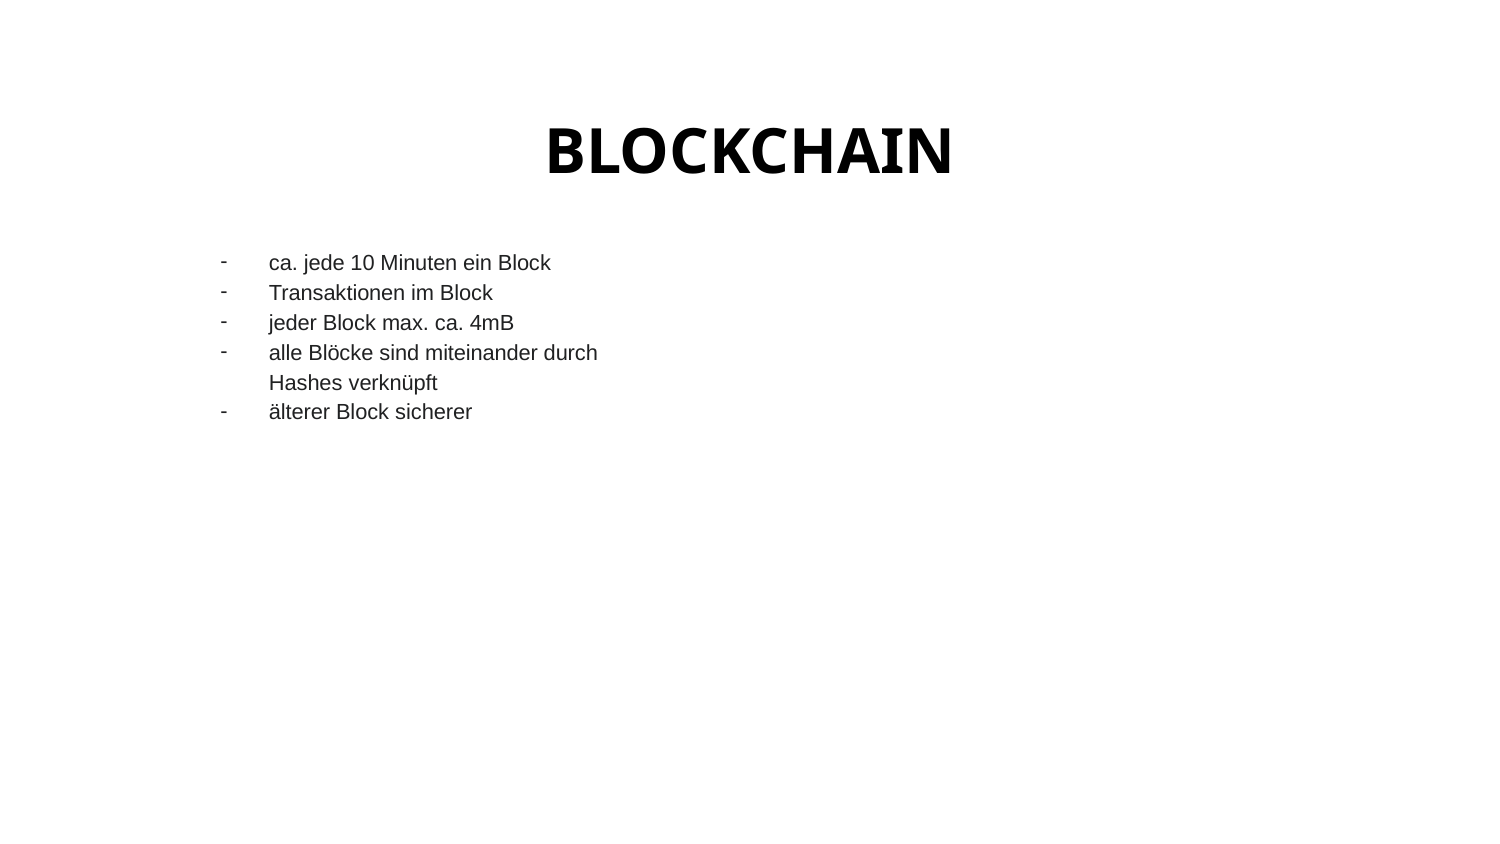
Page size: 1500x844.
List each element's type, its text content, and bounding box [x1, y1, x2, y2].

list ca. jede 10 Minuten ein Block Transaktionen im Block jeder Block max. ca. 4mB alle Blöcke sind miteinander durch Hashes verknüpft älterer Block sicherer [178, 229, 640, 687]
title BLOCKCHAIN [213, 76, 1287, 201]
